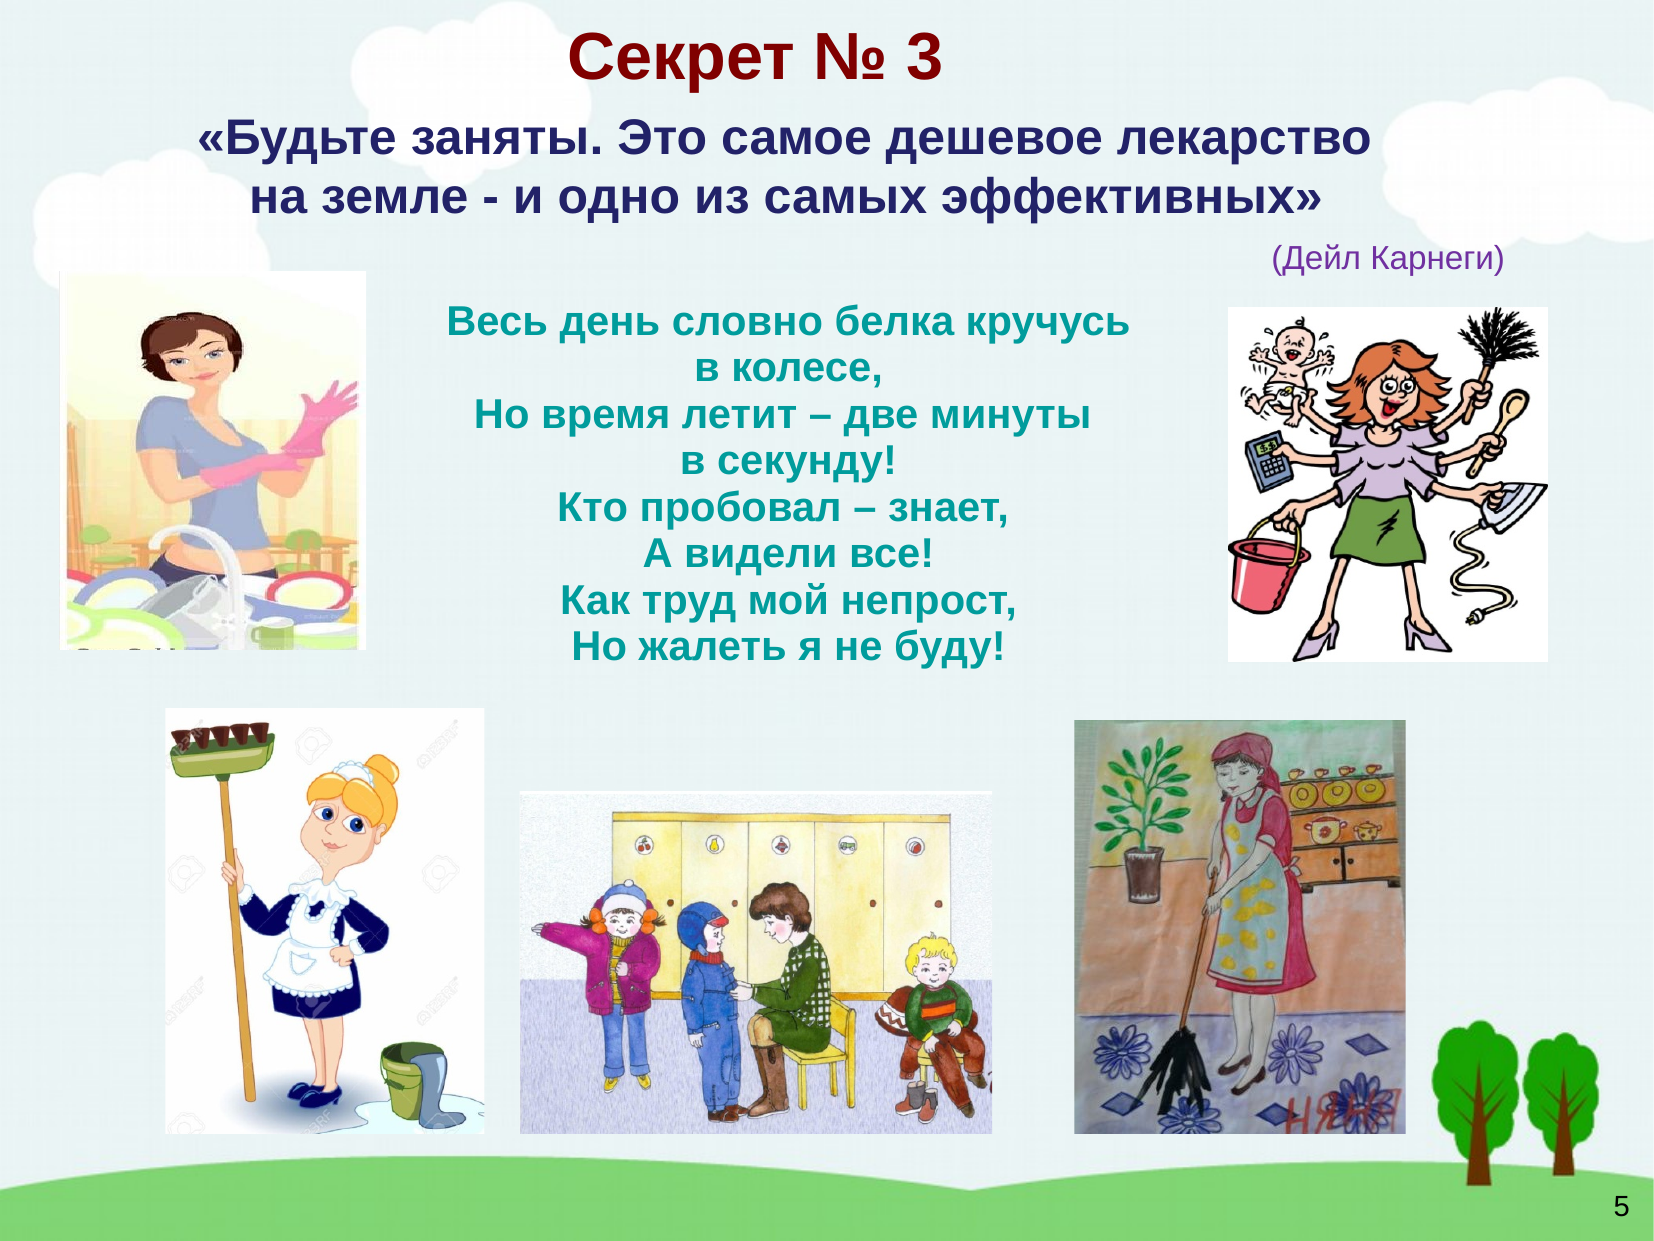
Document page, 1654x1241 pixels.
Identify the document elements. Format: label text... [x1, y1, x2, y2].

text_box Секрет № 3 «Будьте заняты. Это самое дешевое лекарство на земле - и одно из самых эффективных» (Дейл Карнеги) [108, 11, 1561, 291]
picture [0, 0, 1654, 1241]
text_box Весь день словно белка кручусь в колесе, Но время летит – две минуты в секунду! Кто пробовал – знает, А видели все! Как труд мой непрост, Но жалеть я не буду! [431, 290, 1146, 709]
